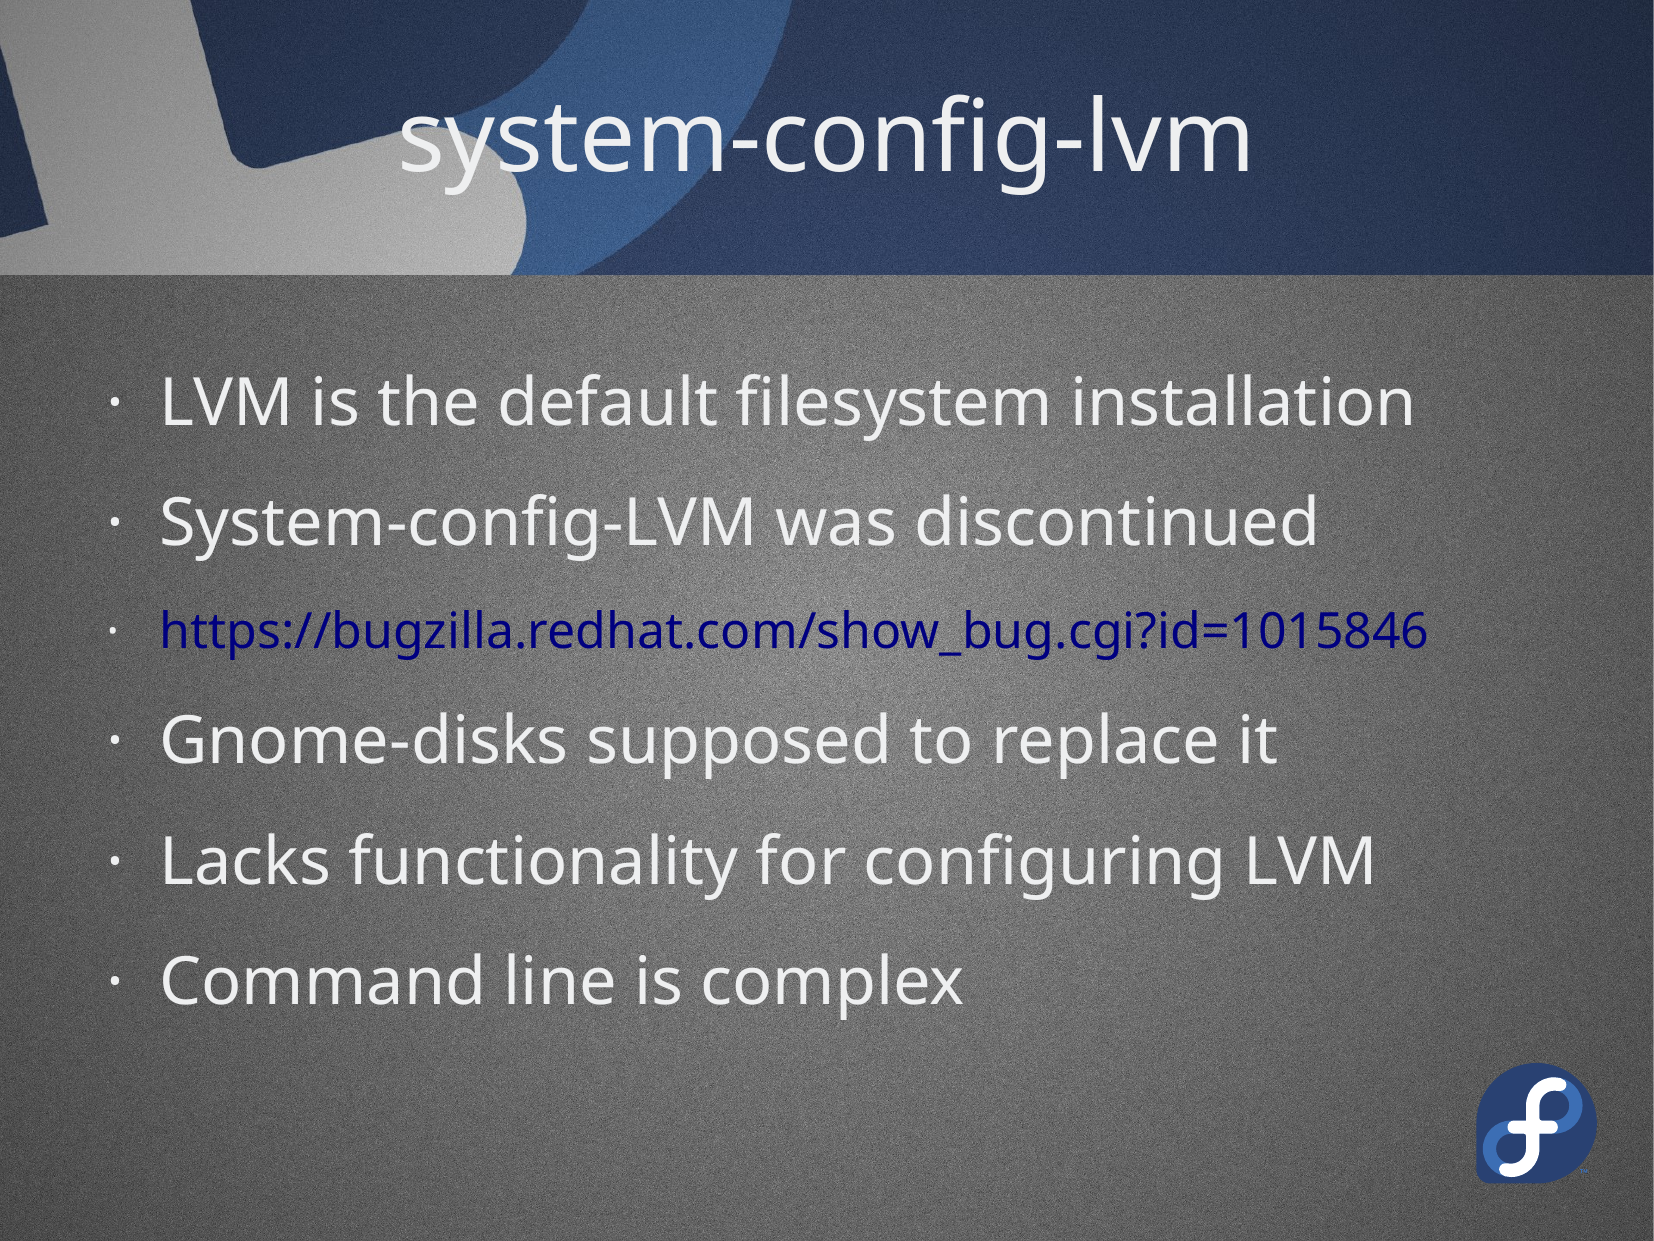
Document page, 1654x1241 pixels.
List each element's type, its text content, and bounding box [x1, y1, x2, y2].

title system-config-lvm [88, 29, 1565, 237]
list LVM is the default filesystem installation System-config-LVM was discontinued https://bugzilla.redhat.com/show_bug.cgi?id=1015846 Gnome-disks supposed to replace it Lacks functionality for configuring LVM Command line is complex [88, 354, 1565, 1063]
picture [0, 0, 1654, 1241]
